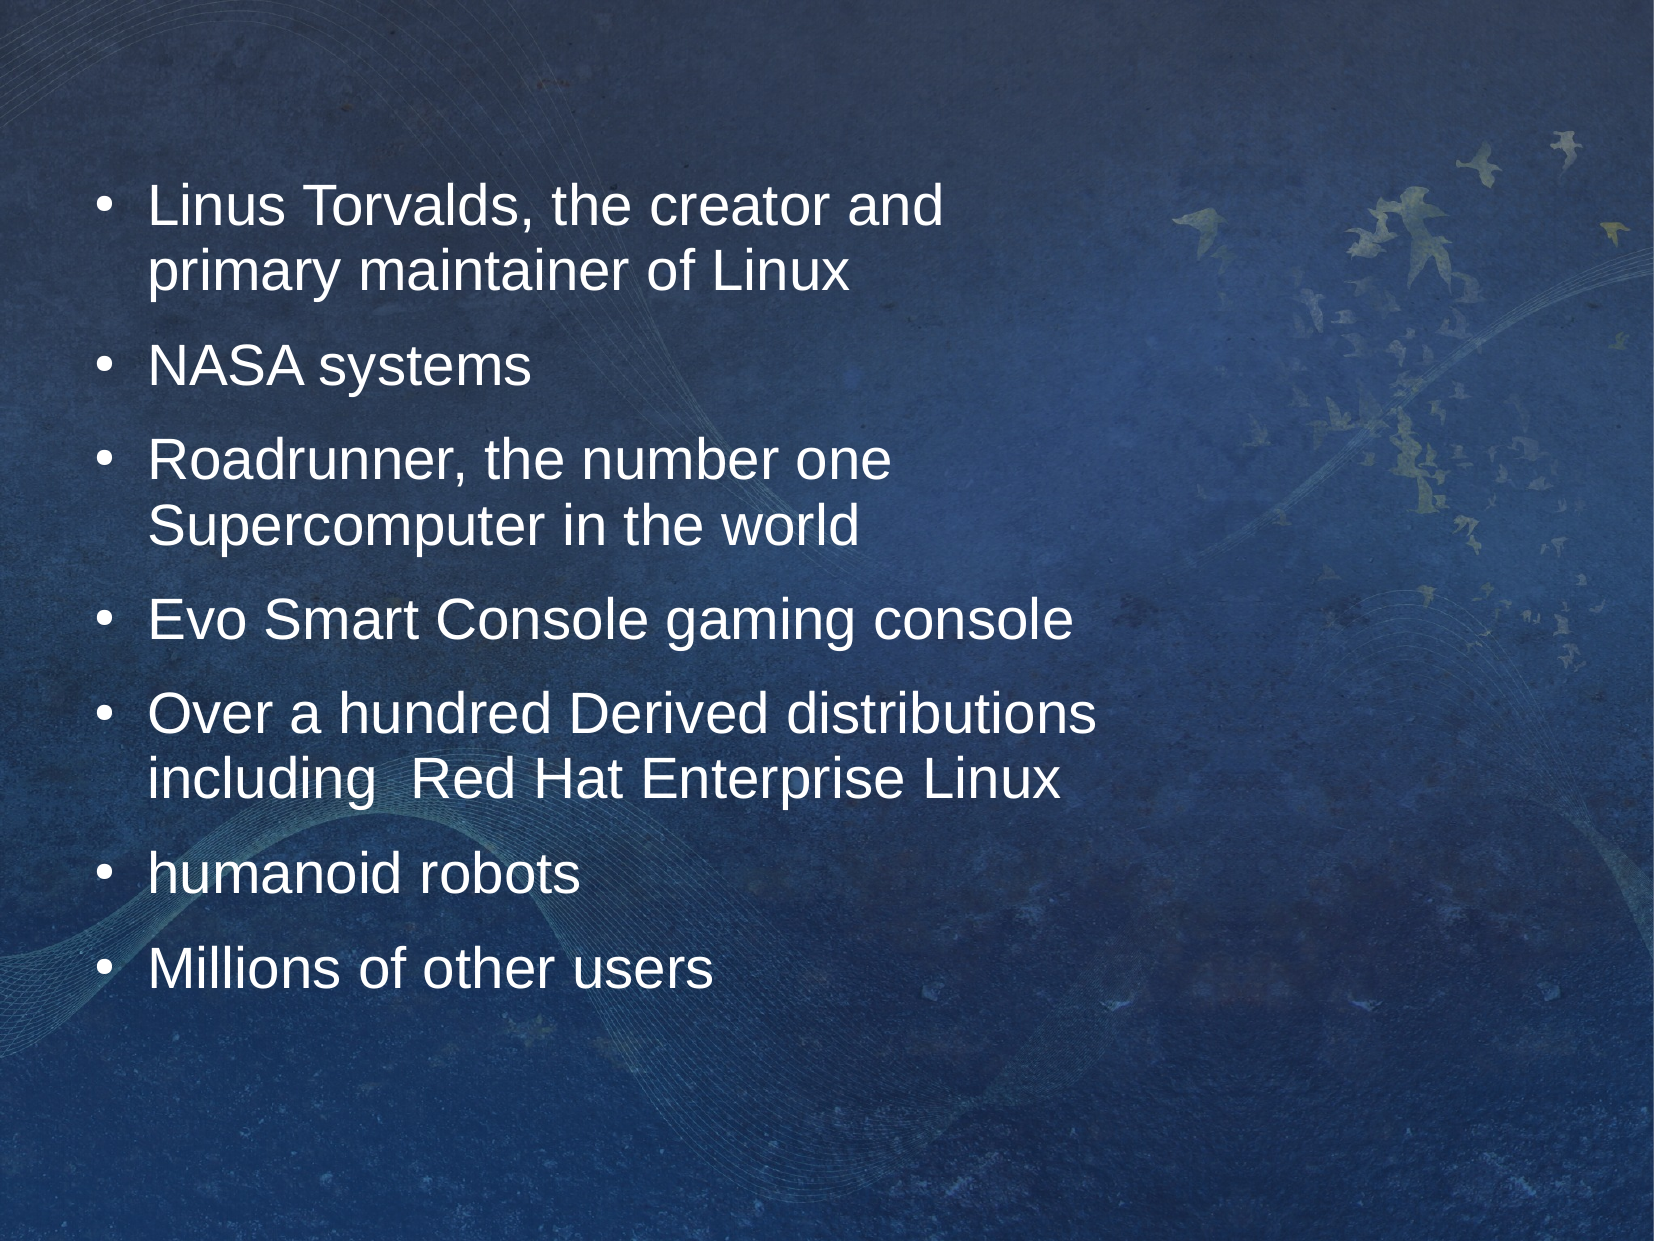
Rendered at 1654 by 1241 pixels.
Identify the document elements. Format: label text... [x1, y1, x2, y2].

list Linus Torvalds, the creator and primary maintainer of Linux NASA systems Roadrunner, the number one Supercomputer in the world Evo Smart Console gaming console Over a hundred Derived distributions including Red Hat Enterprise Linux humanoid robots Millions of other users [76, 173, 1141, 1001]
picture [0, 0, 1654, 1241]
